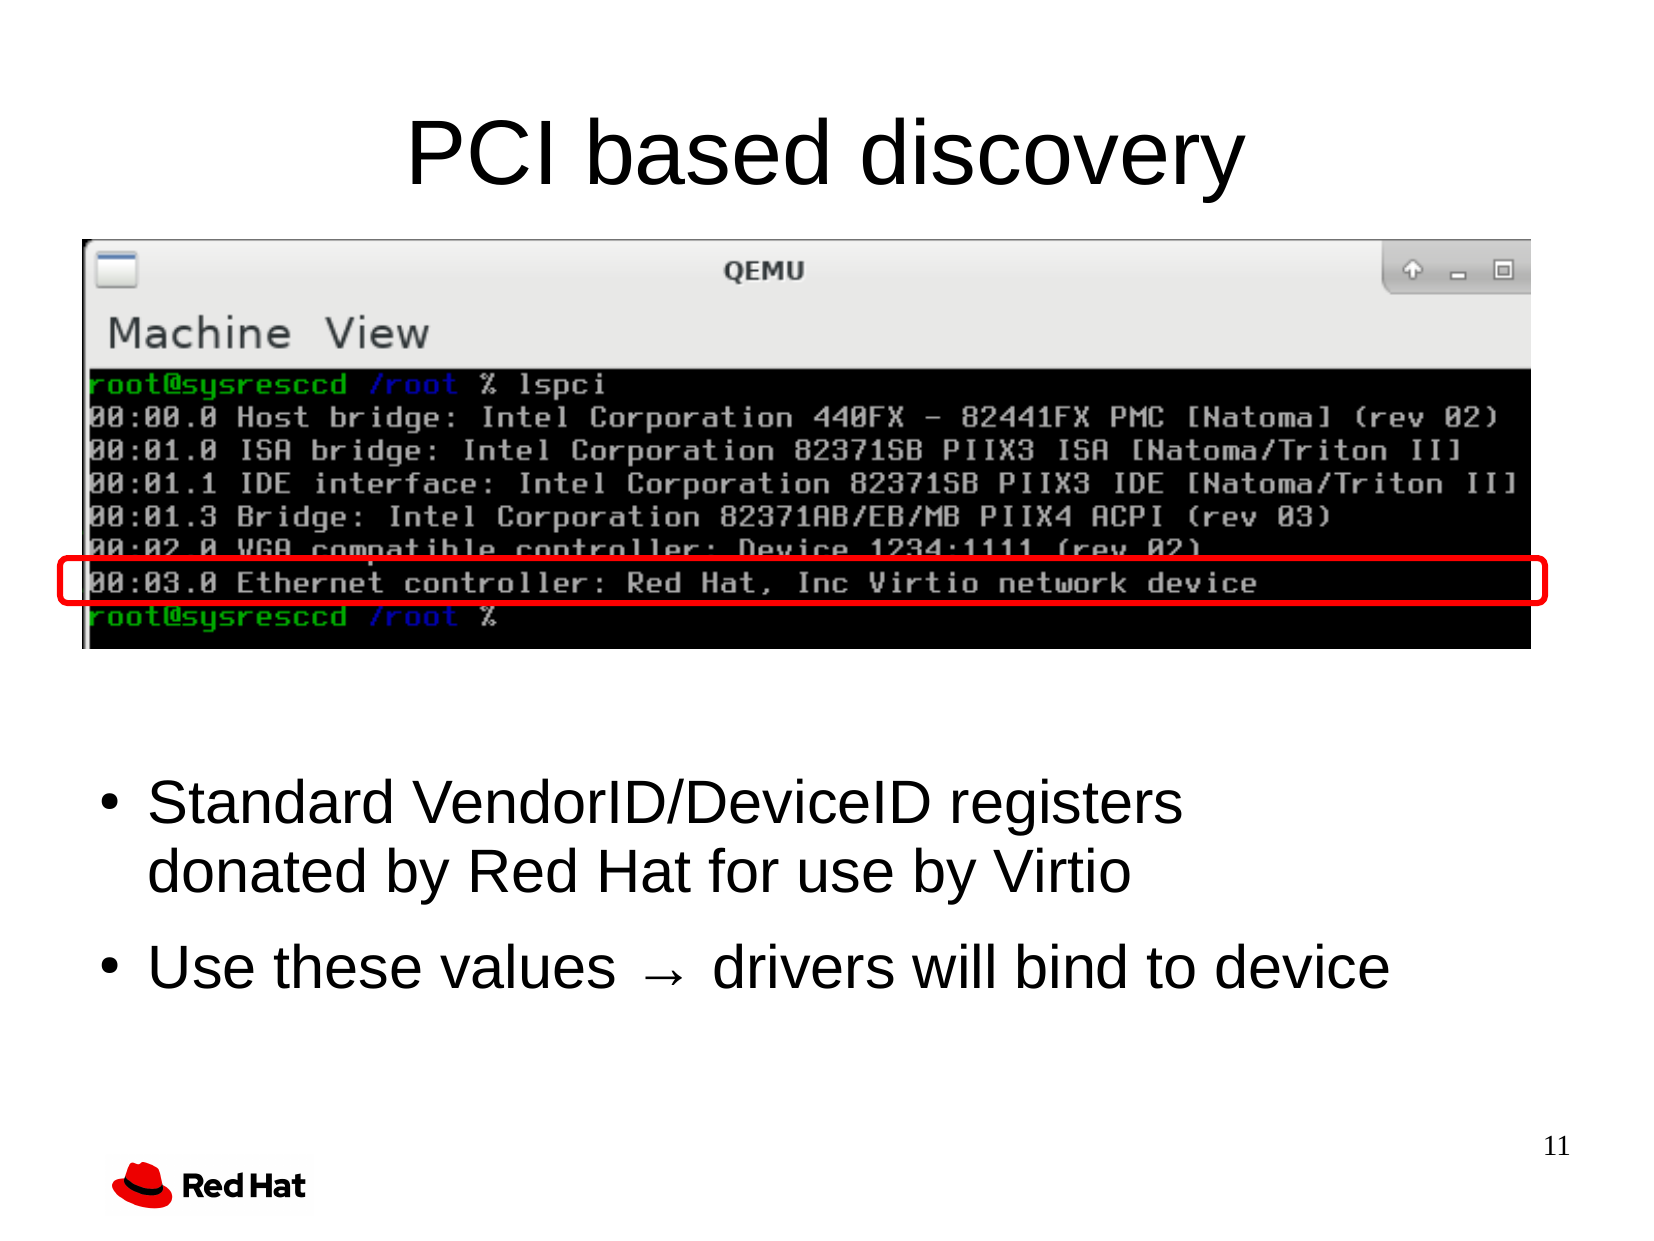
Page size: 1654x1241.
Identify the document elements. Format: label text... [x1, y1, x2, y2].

picture [82, 239, 1531, 558]
title PCI based discovery [82, 49, 1571, 257]
list Standard VendorID/DeviceID registers donated by Red Hat for use by Virtio Use these values → drivers will bind to device [82, 290, 1571, 1010]
picture [82, 604, 1531, 649]
picture [105, 1154, 314, 1216]
text_box [60, 558, 1546, 604]
